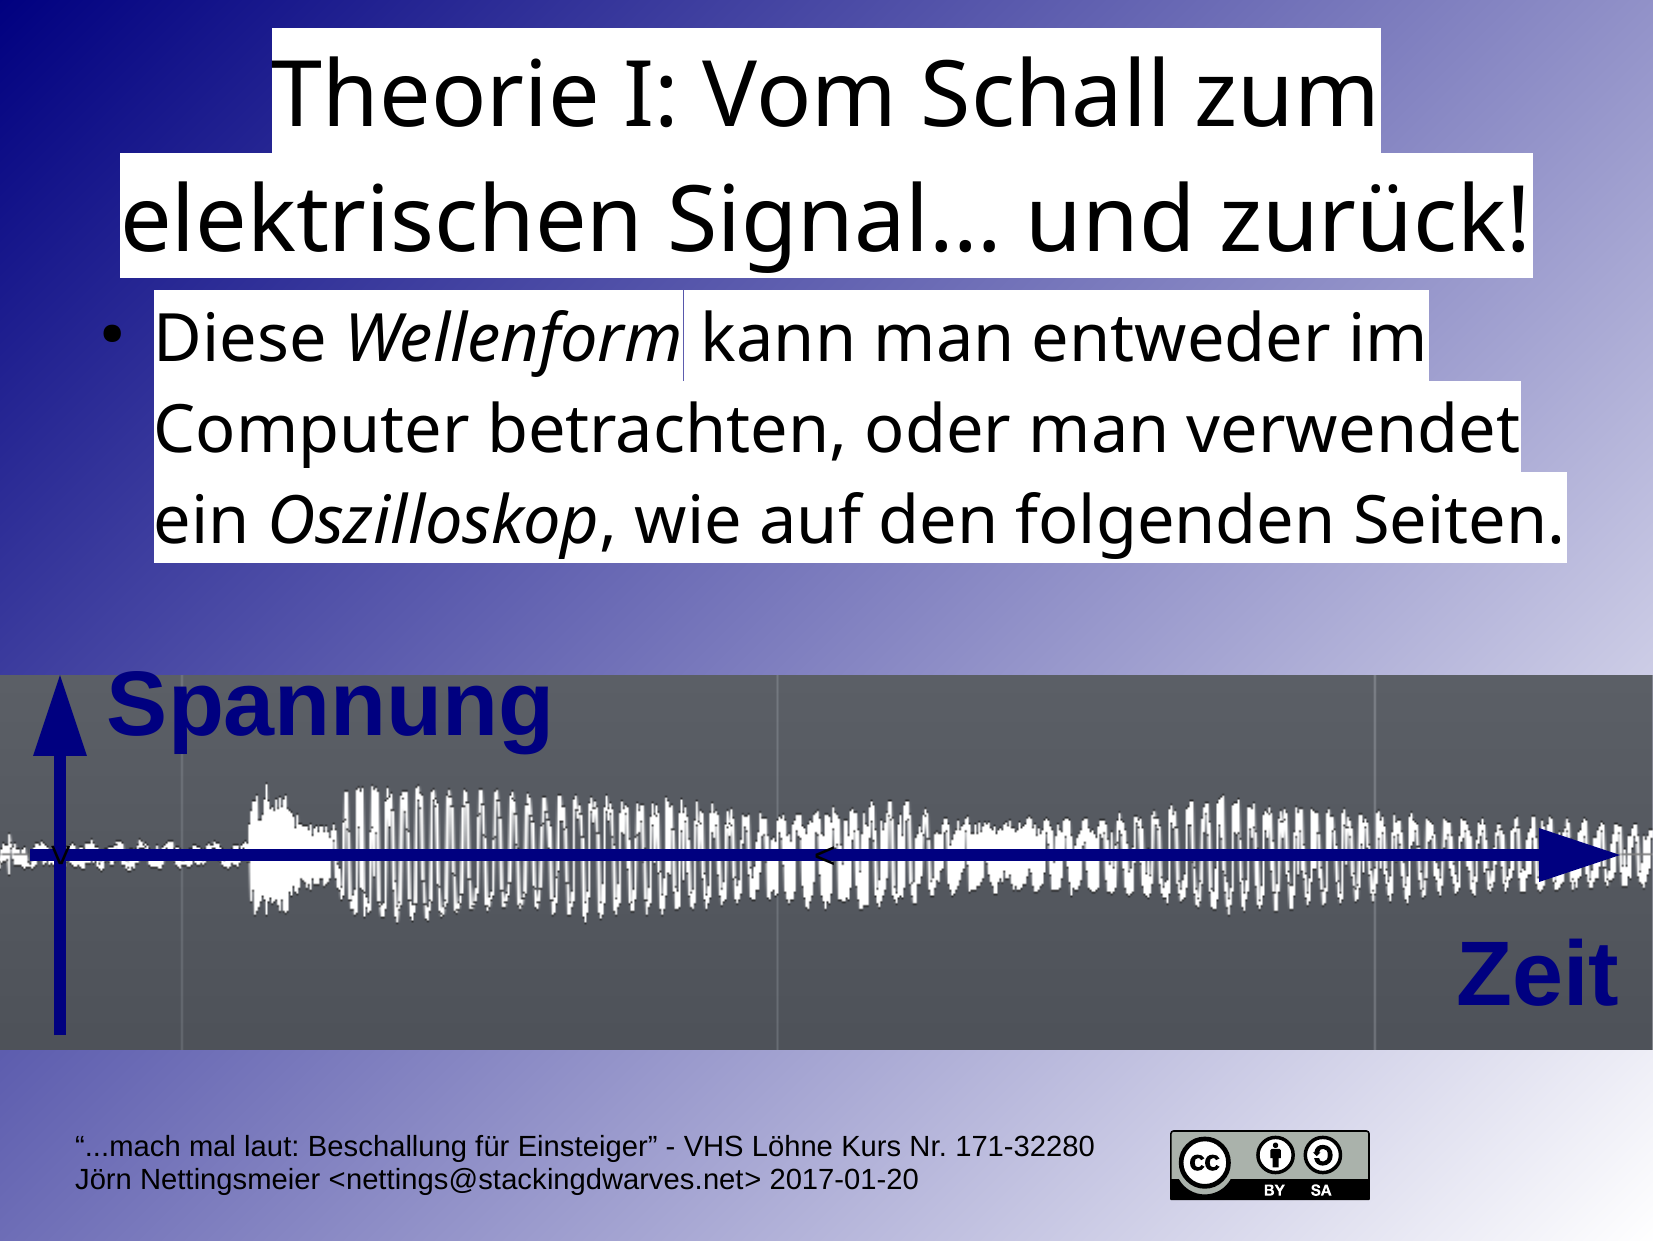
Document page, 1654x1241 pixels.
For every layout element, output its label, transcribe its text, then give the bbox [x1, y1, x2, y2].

text_box Spannung [92, 645, 571, 763]
text_box Zeit [1441, 915, 1635, 1033]
title Theorie I: Vom Schall zum elektrischen Signal… und zurück! [82, 27, 1571, 279]
list Diese Wellenform kann man entweder im Computer betrachten, oder man verwendet ein Oszilloskop, wie auf den folgenden Seiten. [82, 290, 1571, 675]
picture [0, 675, 1653, 1050]
